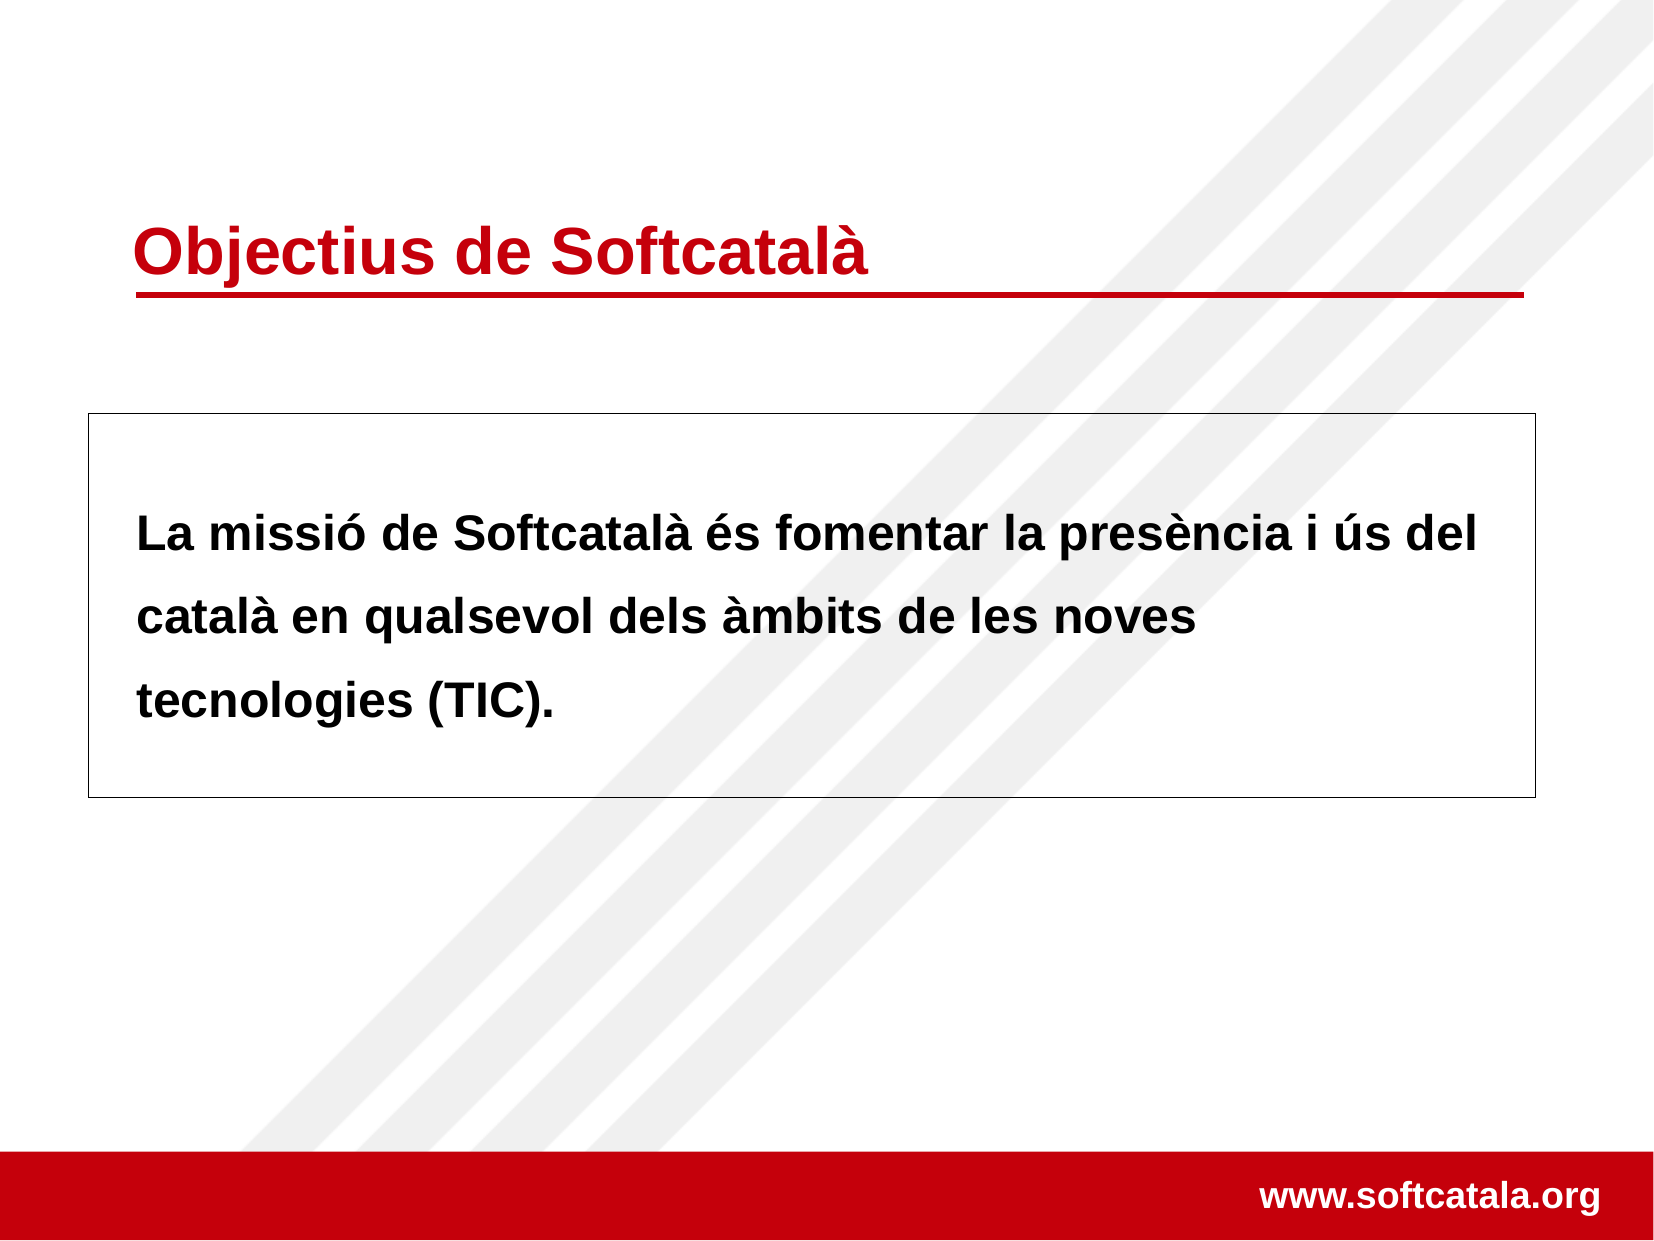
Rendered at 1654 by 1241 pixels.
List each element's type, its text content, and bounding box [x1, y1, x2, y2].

text_box Objectius de Softcatalà [118, 206, 1501, 297]
text_box www.softcatala.org [0, 1151, 1654, 1241]
picture [0, 0, 1654, 1151]
text_box La missió de Softcatalà és fomentar la presència i ús del català en qualsevol dels àmbits de les noves tecnologies (TIC). [121, 469, 1504, 708]
